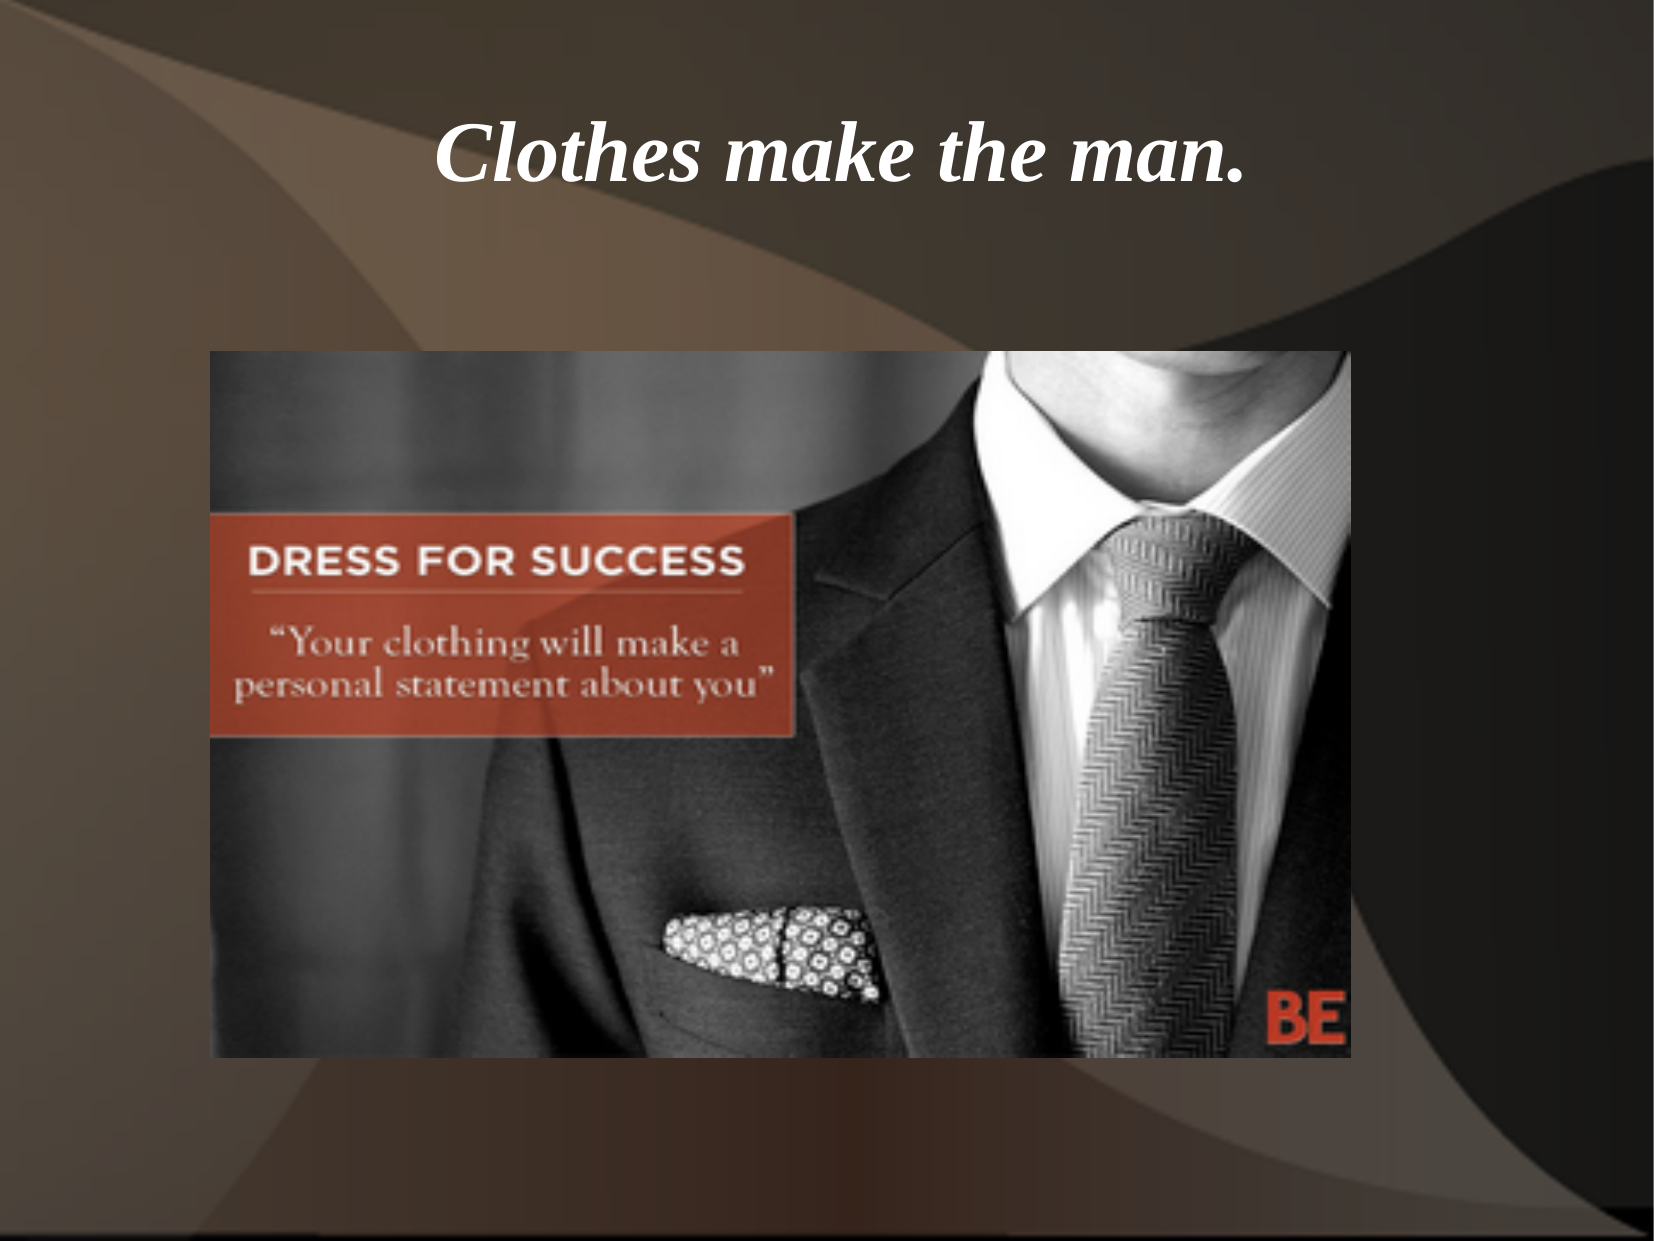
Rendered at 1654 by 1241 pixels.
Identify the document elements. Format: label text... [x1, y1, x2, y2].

title Clothes make the man. [82, 49, 1571, 257]
picture [0, 0, 1654, 1241]
